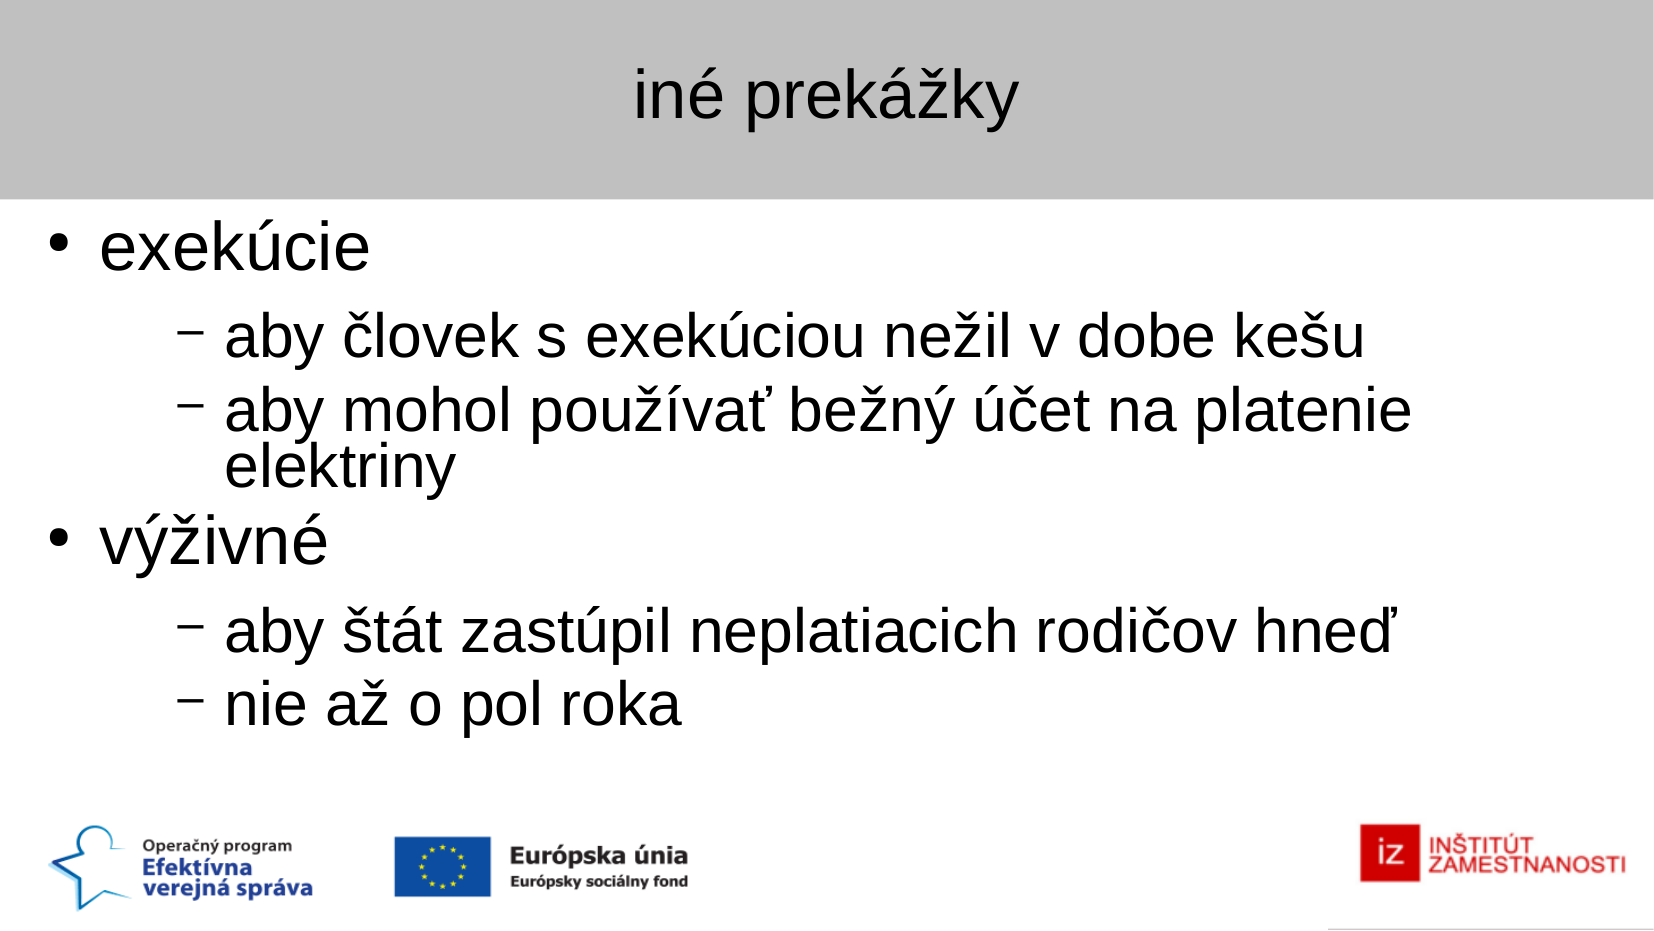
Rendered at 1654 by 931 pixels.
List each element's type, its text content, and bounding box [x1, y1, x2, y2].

title iné prekážky [88, 22, 1565, 178]
list exekúcie aby človek s exekúciou nežil v dobe kešu aby mohol používať bežný účet na platenie elektriny výživné aby štát zastúpil neplatiacich rodičov hneď nie až o pol roka [29, 221, 1533, 808]
picture [29, 808, 709, 931]
picture [1328, 775, 1654, 931]
